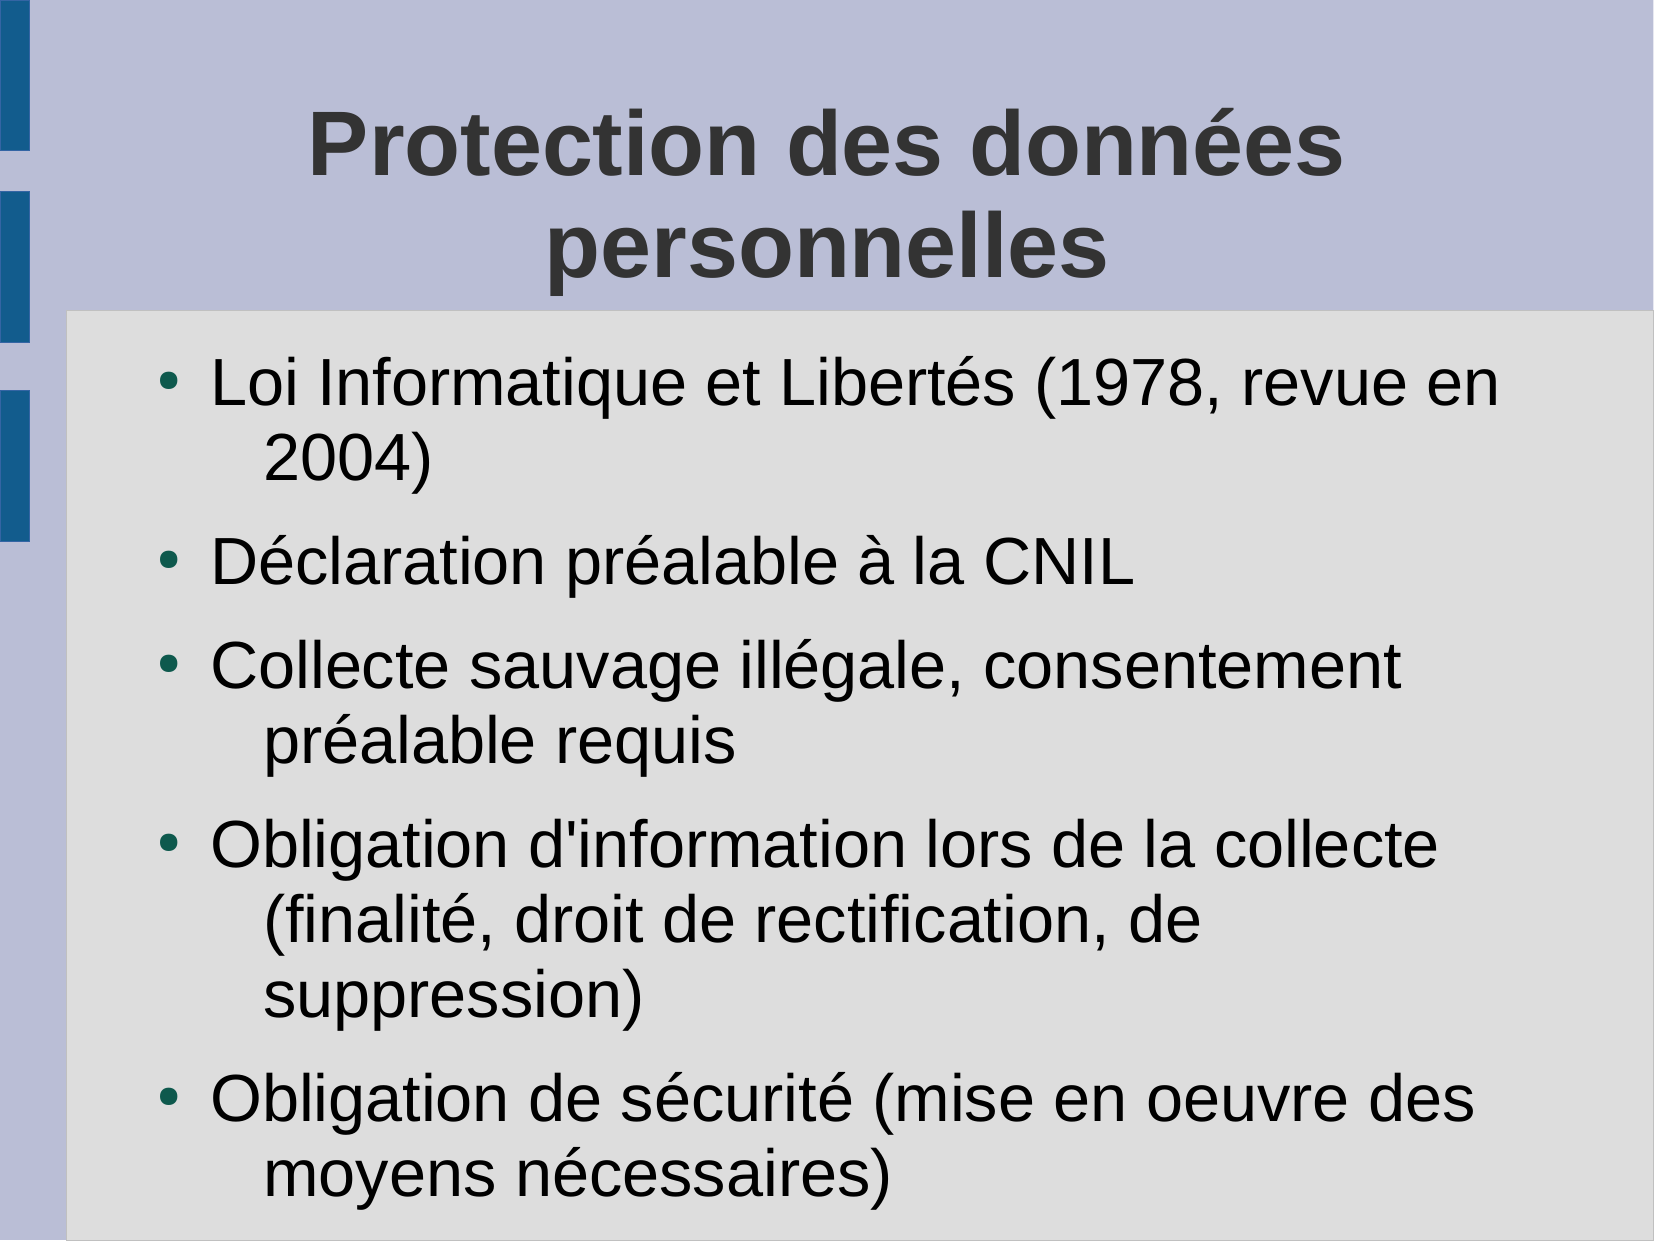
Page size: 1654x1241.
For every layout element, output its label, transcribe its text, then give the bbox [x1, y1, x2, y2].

list Loi Informatique et Libertés (1978, revue en 2004) Déclaration préalable à la CNIL Collecte sauvage illégale, consentement préalable requis Obligation d'information lors de la collecte (finalité, droit de rectification, de suppression) Obligation de sécurité (mise en oeuvre des moyens nécessaires) [121, 344, 1534, 1130]
title Protection des données personnelles [121, 91, 1534, 299]
